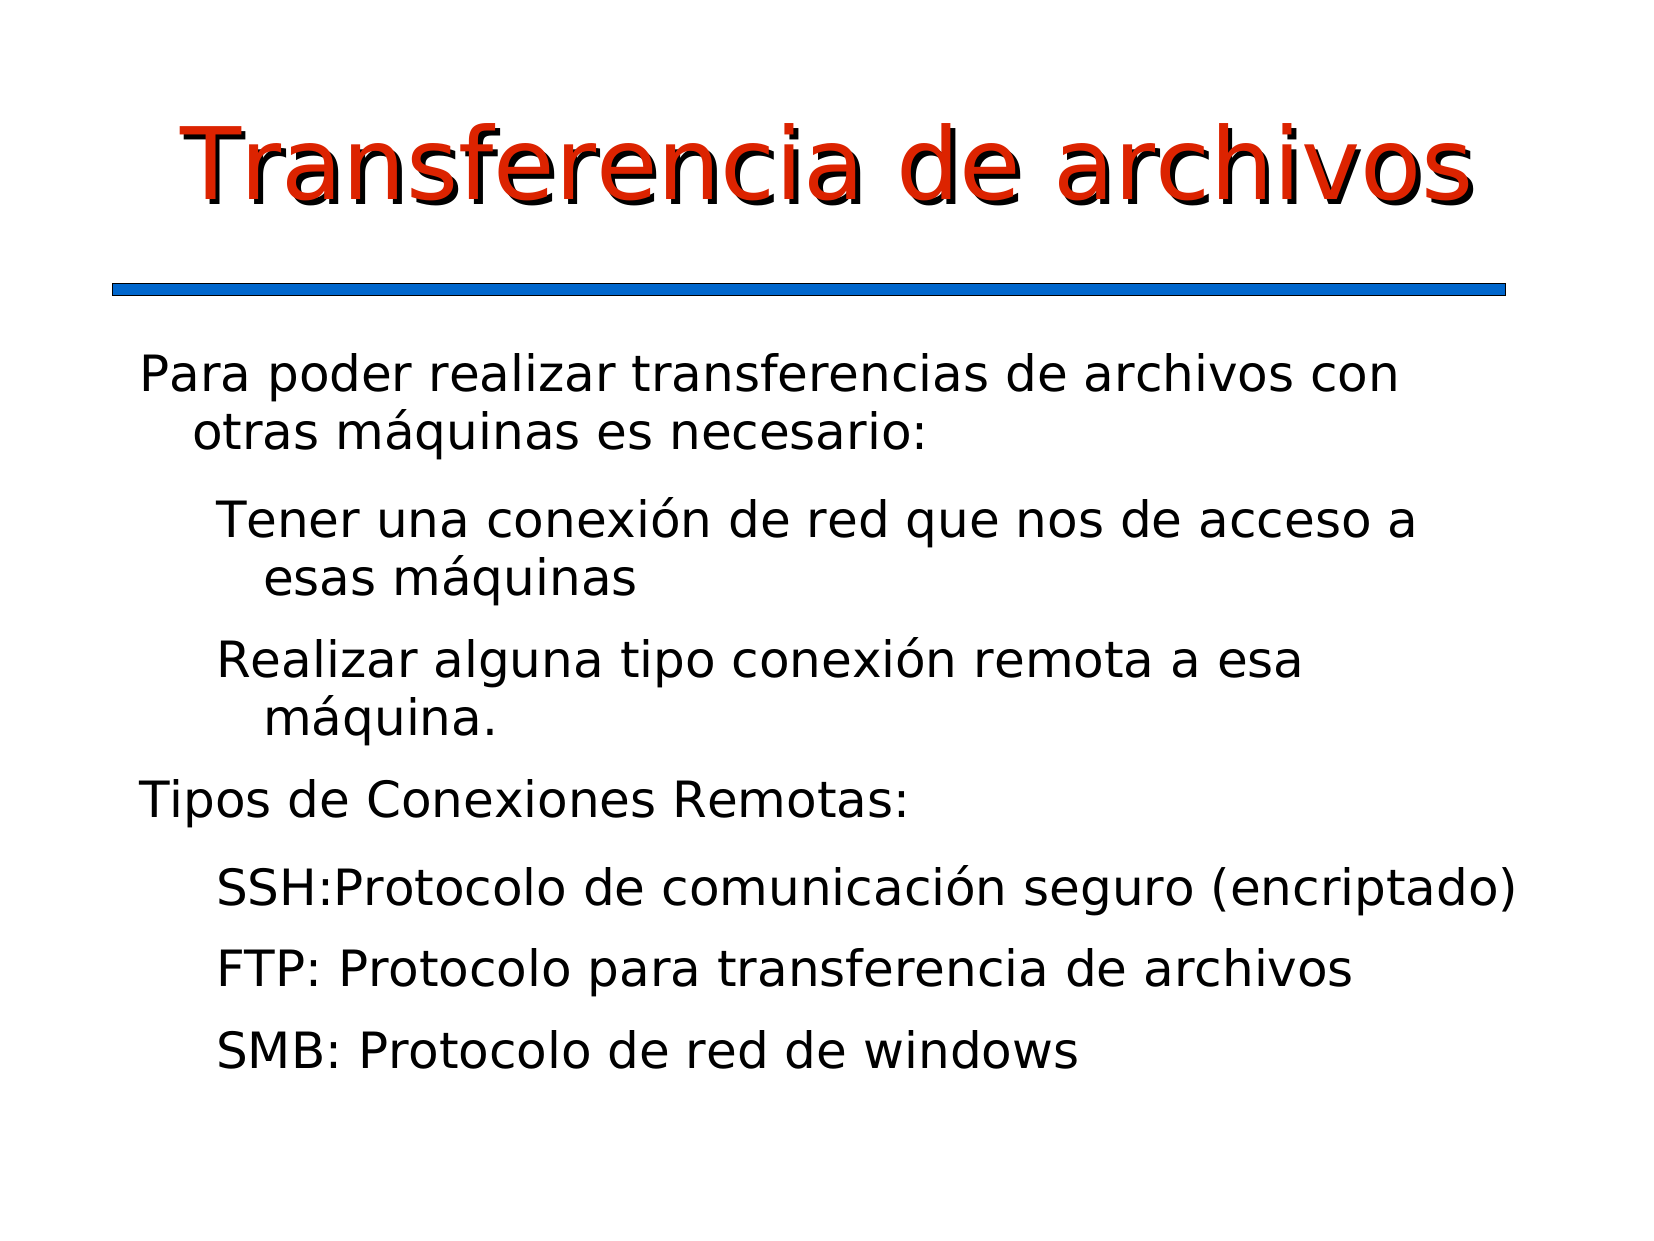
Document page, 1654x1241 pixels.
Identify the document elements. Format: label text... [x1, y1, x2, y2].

title Transferencia de archivos [121, 106, 1534, 224]
list Para poder realizar transferencias de archivos con otras máquinas es necesario: Tener una conexión de red que nos de acceso a esas máquinas Realizar alguna tipo conexión remota a esa máquina. Tipos de Conexiones Remotas: SSH:Protocolo de comunicación seguro (encriptado) FTP: Protocolo para transferencia de archivos SMB: Protocolo de red de windows [121, 344, 1534, 1139]
